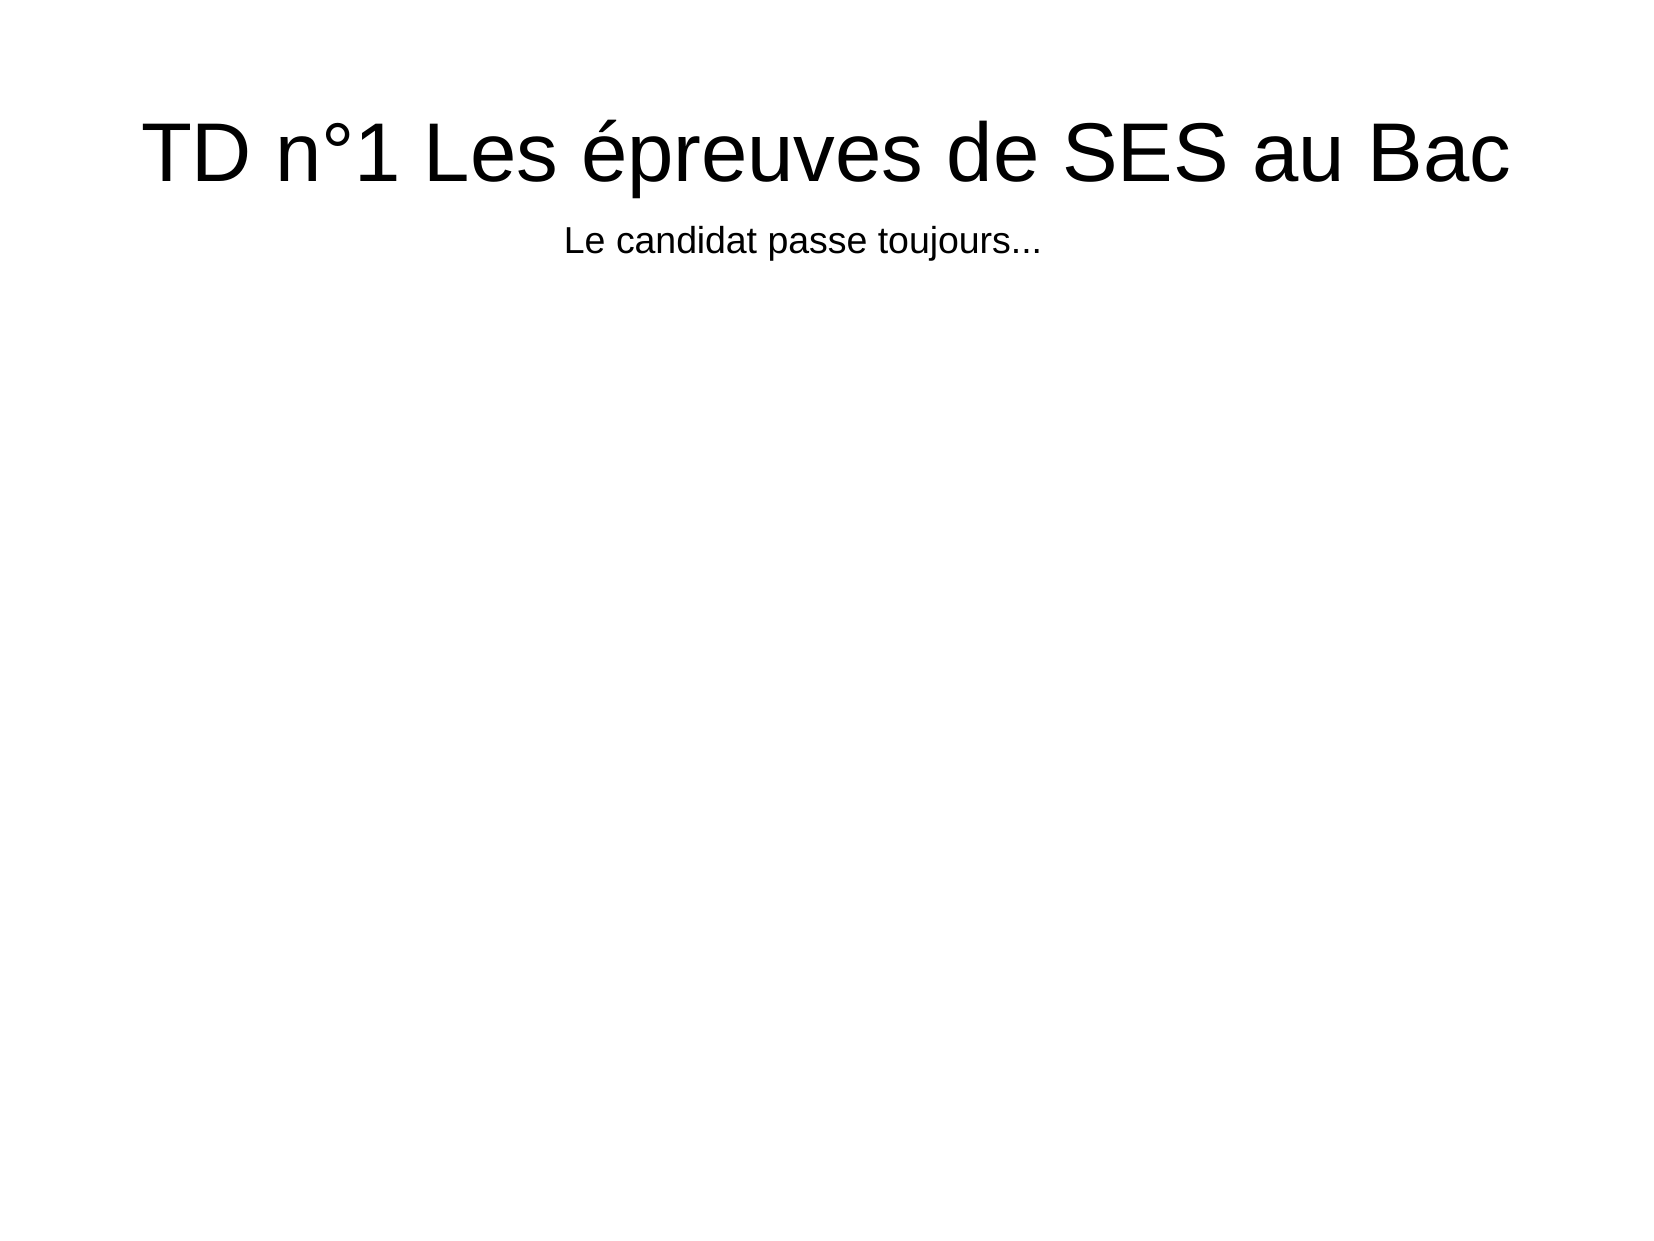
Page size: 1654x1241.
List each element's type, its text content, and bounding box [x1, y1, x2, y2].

text_box Le candidat passe toujours... [549, 212, 1059, 270]
title TD n°1 Les épreuves de SES au Bac [82, 49, 1571, 257]
